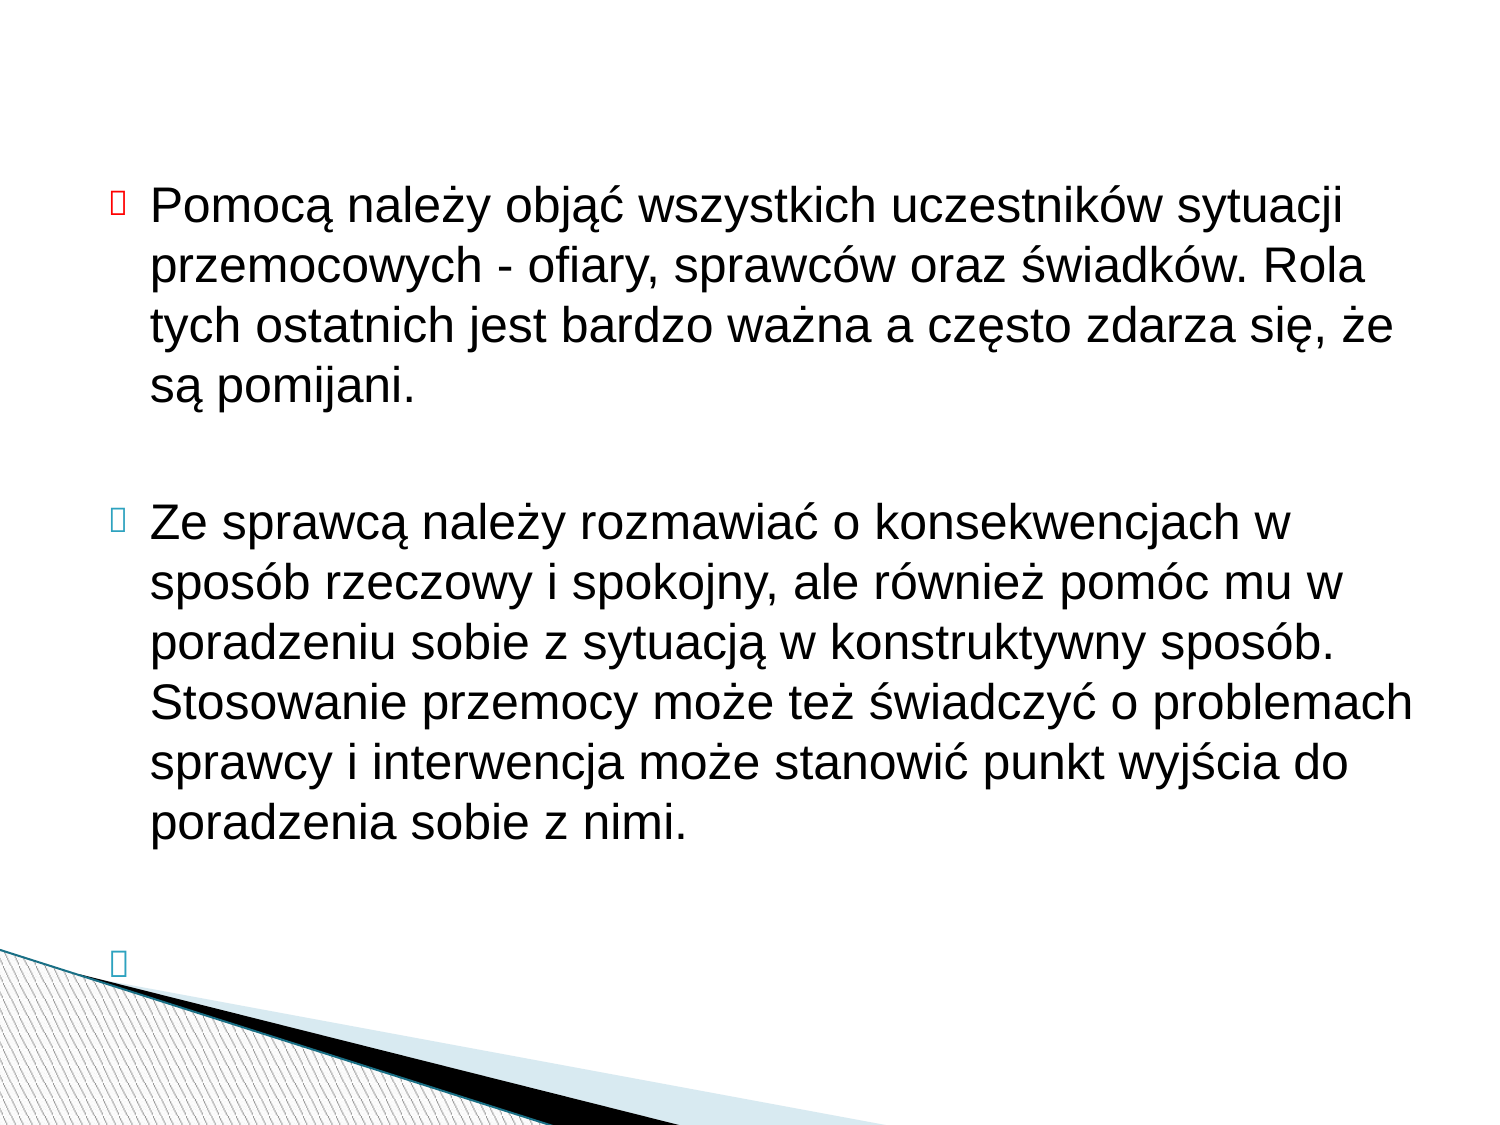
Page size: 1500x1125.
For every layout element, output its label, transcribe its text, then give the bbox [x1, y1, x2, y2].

picture [0, 952, 543, 1125]
list Pomocą należy objąć wszystkich uczestników sytuacji przemocowych - ofiary, sprawców oraz świadków. Rola tych ostatnich jest bardzo ważna a często zdarza się, że są pomijani. Ze sprawcą należy rozmawiać o konsekwencjach w sposób rzeczowy i spokojny, ale również pomóc mu w poradzeniu sobie z sytuacją w konstruktywny sposób. Stosowanie przemocy może też świadczyć o problemach sprawcy i interwencja może stanowić punkt wyjścia do poradzenia sobie z nimi. [75, 165, 1430, 950]
